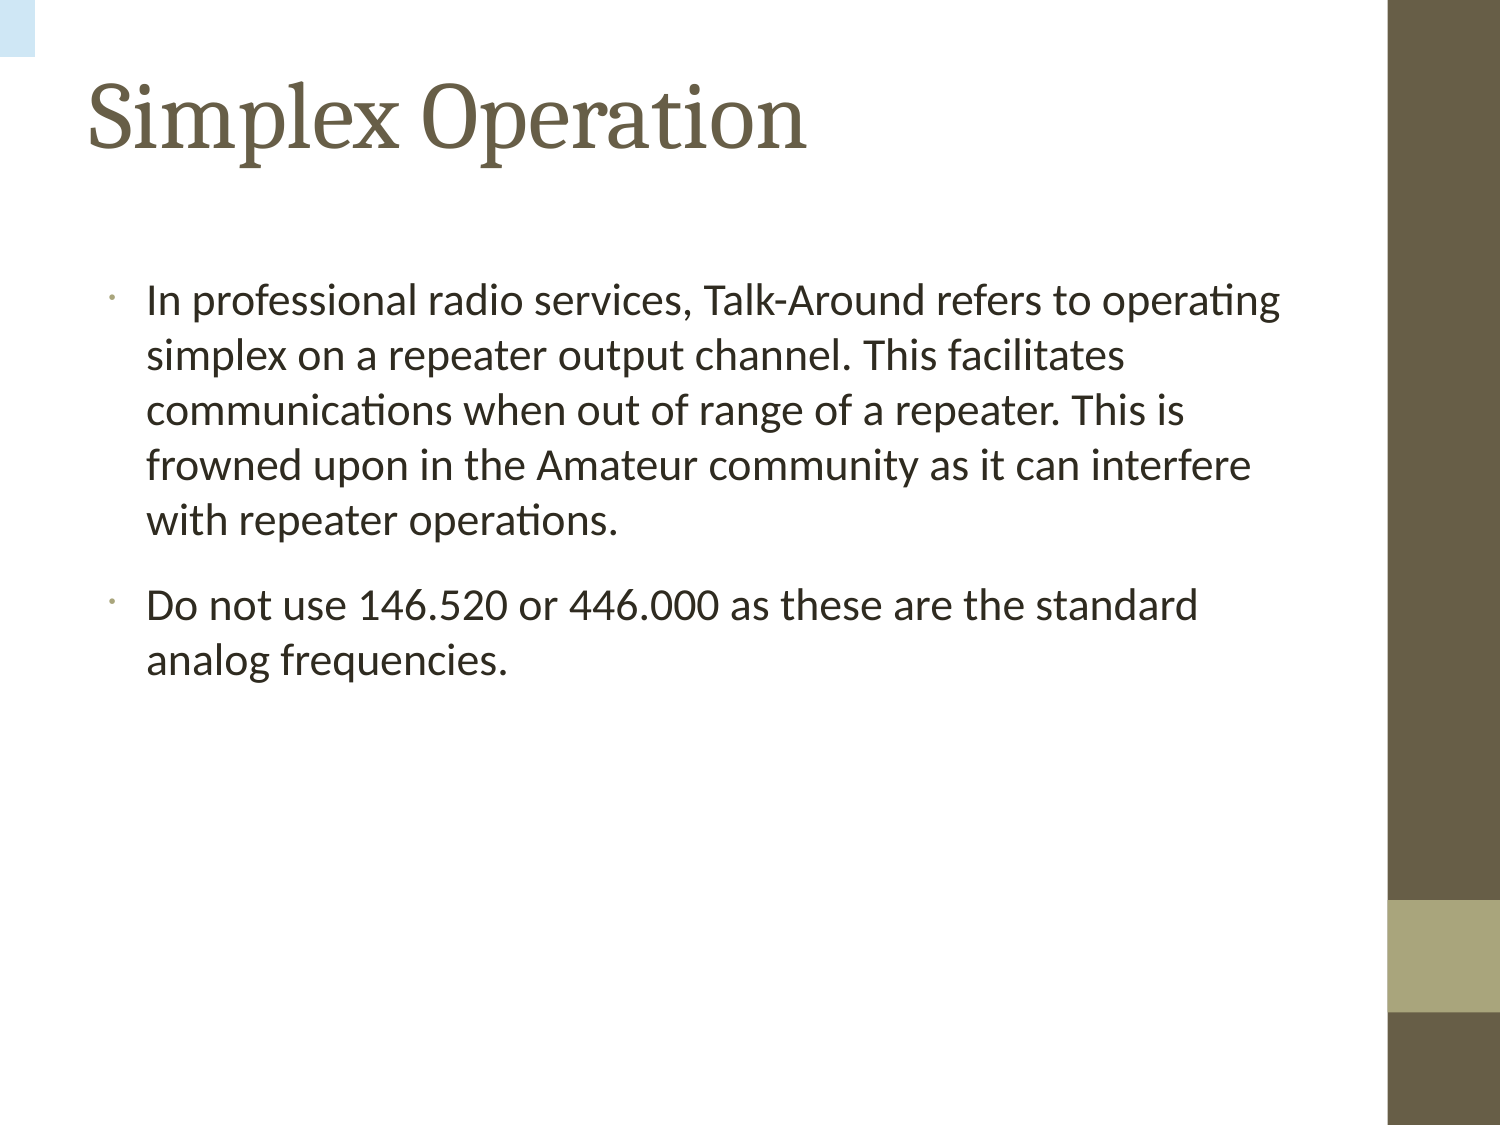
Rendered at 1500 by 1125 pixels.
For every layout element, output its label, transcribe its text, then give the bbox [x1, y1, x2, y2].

table_header [0, 0, 35, 57]
title Simplex Operation [75, 45, 1325, 233]
list In professional radio services, Talk-Around refers to operating simplex on a repeater output channel. This facilitates communications when out of range of a repeater. This is frowned upon in the Amateur community as it can interfere with repeater operations. Do not use 146.520 or 446.000 as these are the standard analog frequencies. [75, 262, 1325, 1050]
